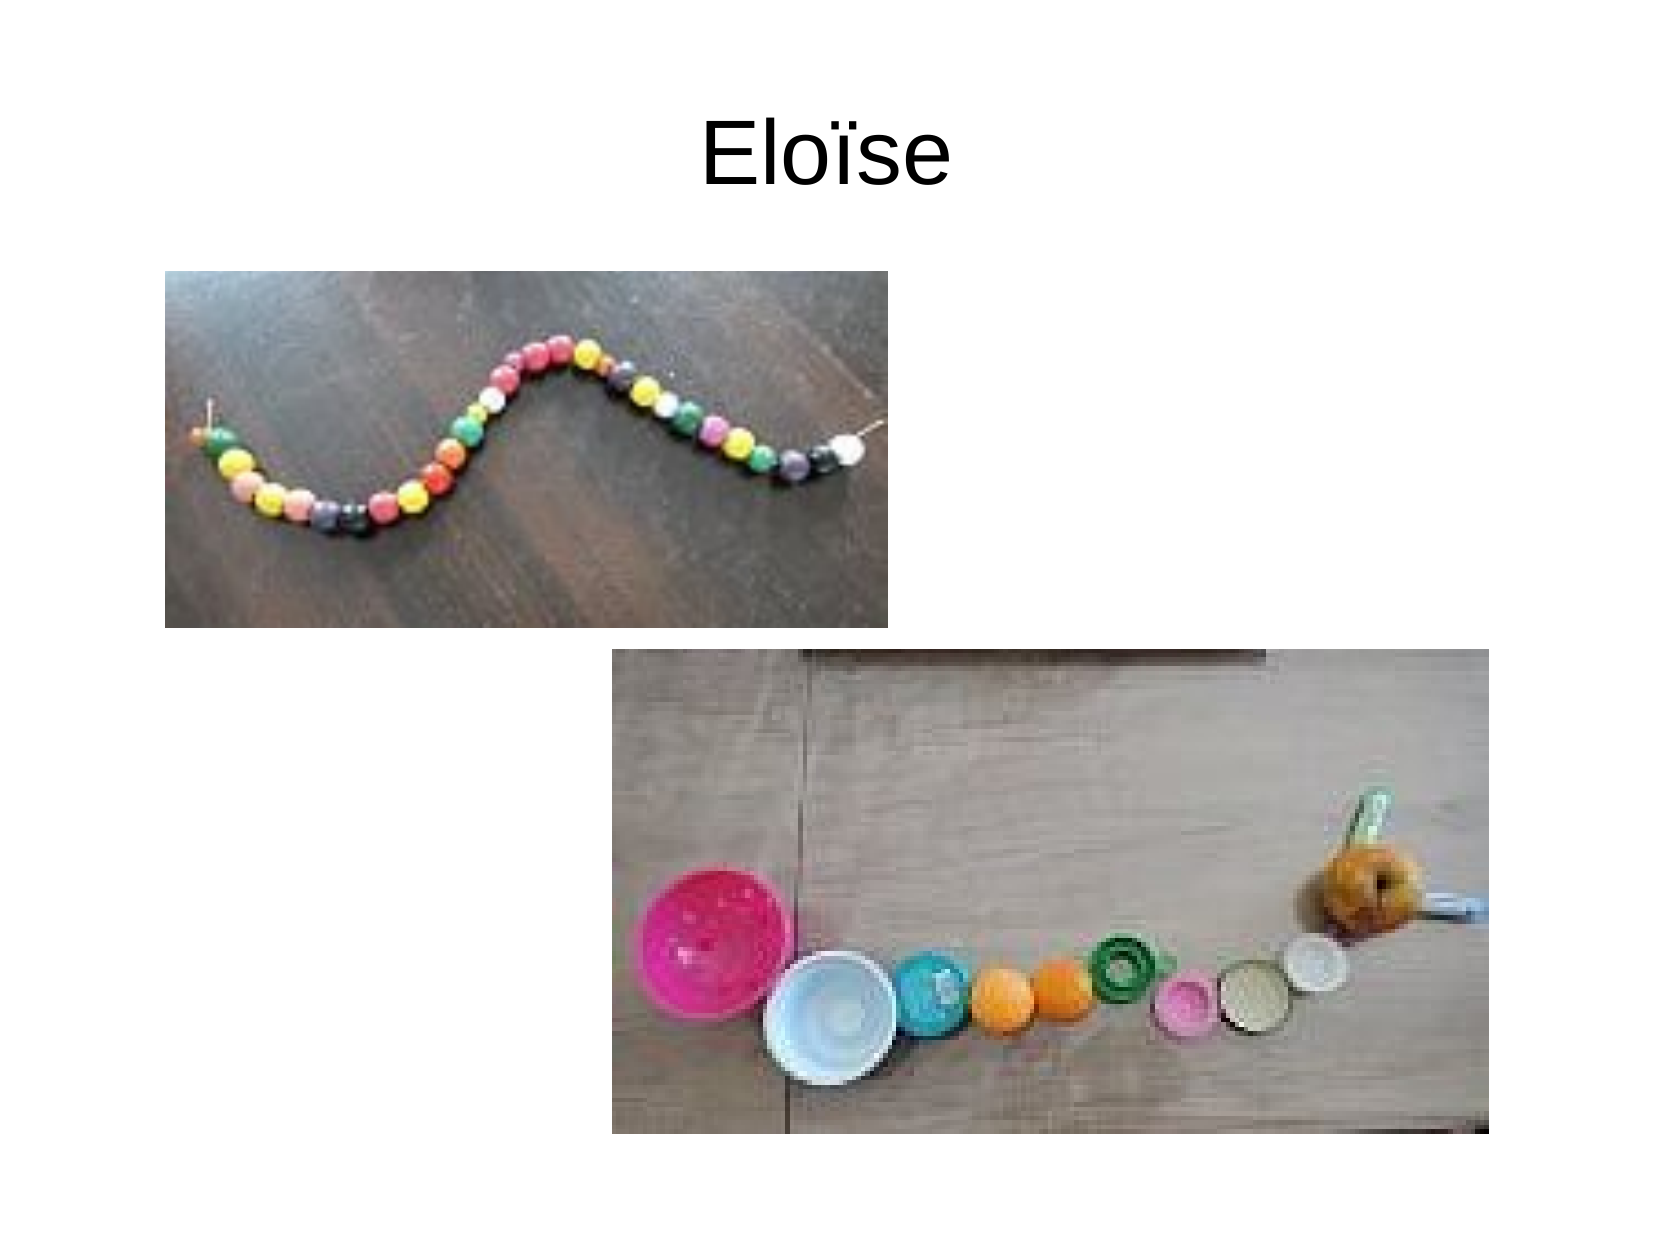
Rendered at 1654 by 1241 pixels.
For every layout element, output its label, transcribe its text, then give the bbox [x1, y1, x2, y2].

picture [612, 649, 1489, 1134]
title Eloïse [82, 49, 1571, 257]
picture [165, 271, 888, 628]
